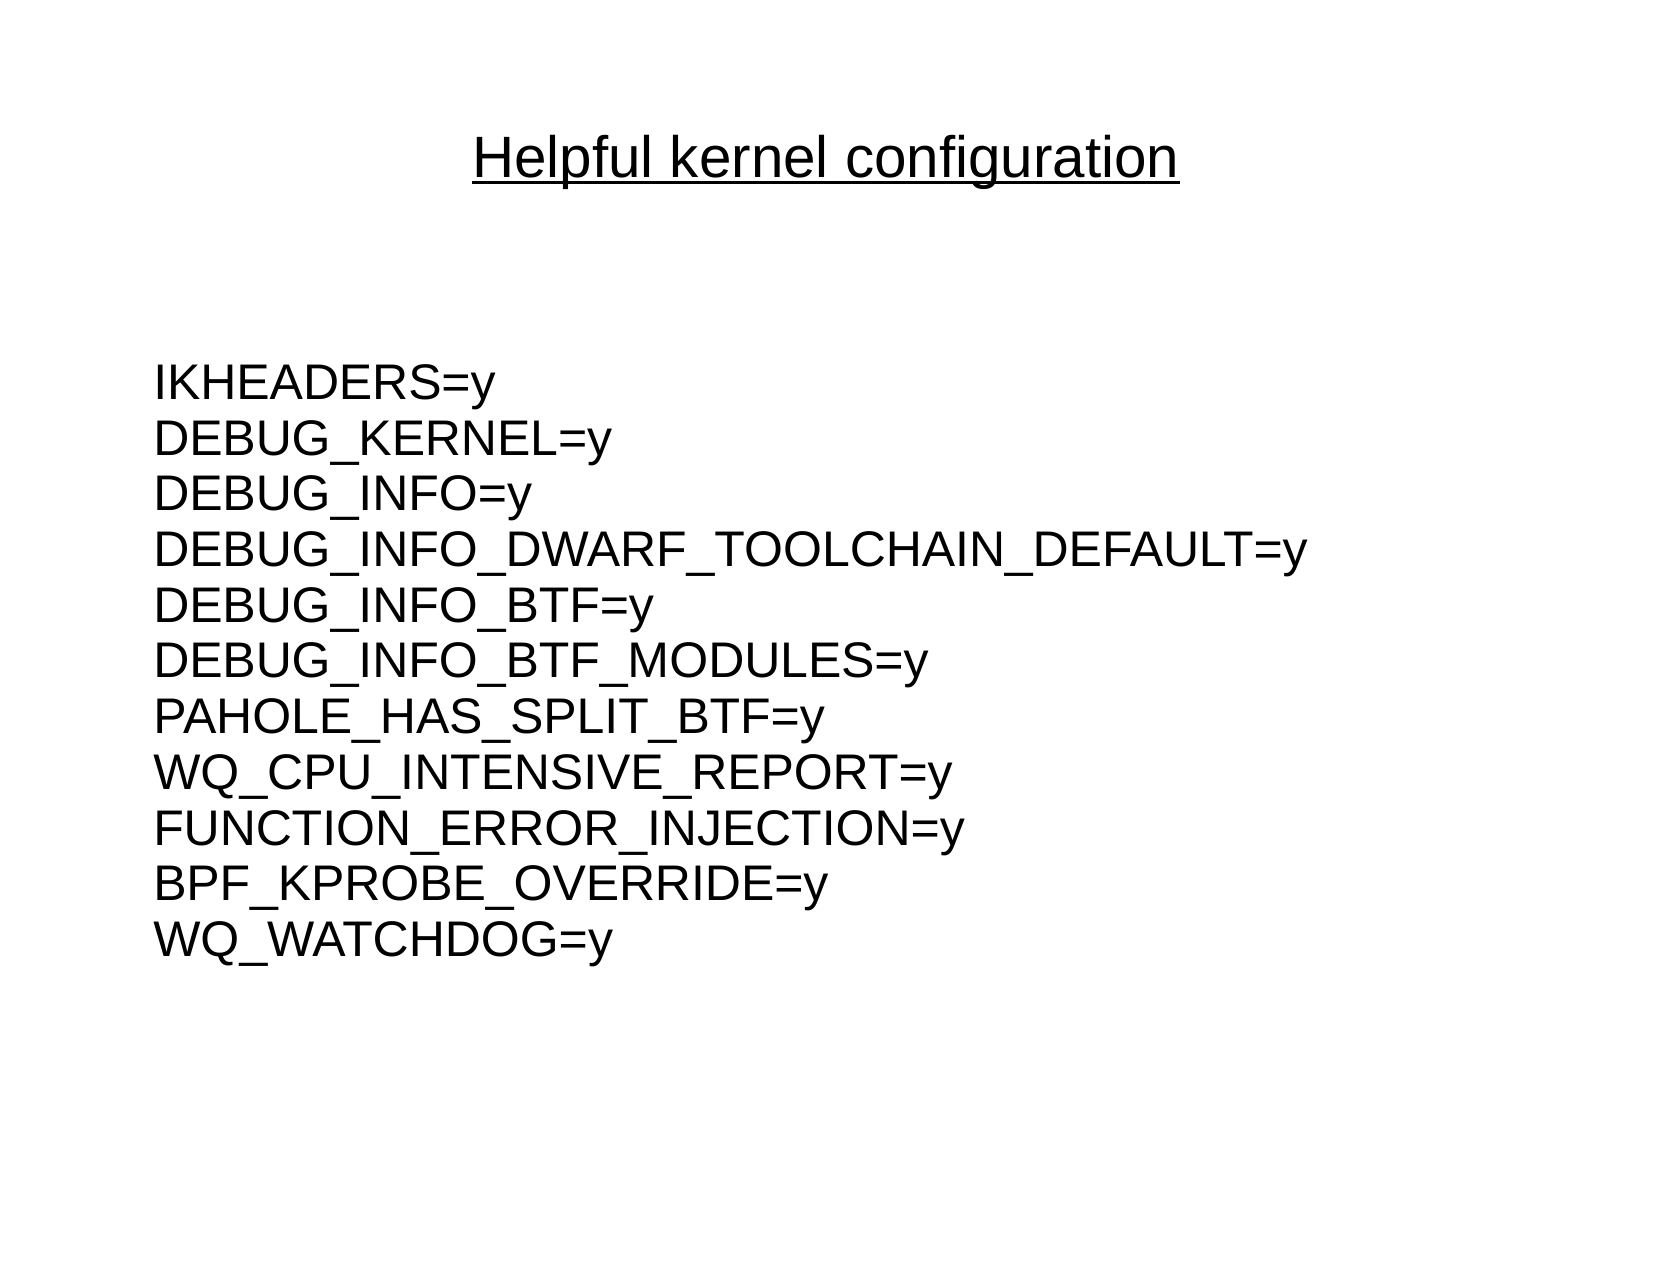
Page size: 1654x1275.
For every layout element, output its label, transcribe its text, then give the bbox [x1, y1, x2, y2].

list IKHEADERS=y DEBUG_KERNEL=y DEBUG_INFO=y DEBUG_INFO_DWARF_TOOLCHAIN_DEFAULT=y DEBUG_INFO_BTF=y DEBUG_INFO_BTF_MODULES=y PAHOLE_HAS_SPLIT_BTF=y WQ_CPU_INTENSIVE_REPORT=y FUNCTION_ERROR_INJECTION=y BPF_KPROBE_OVERRIDE=y WQ_WATCHDOG=y [82, 298, 1571, 1038]
title Helpful kernel configuration [82, 50, 1571, 264]
